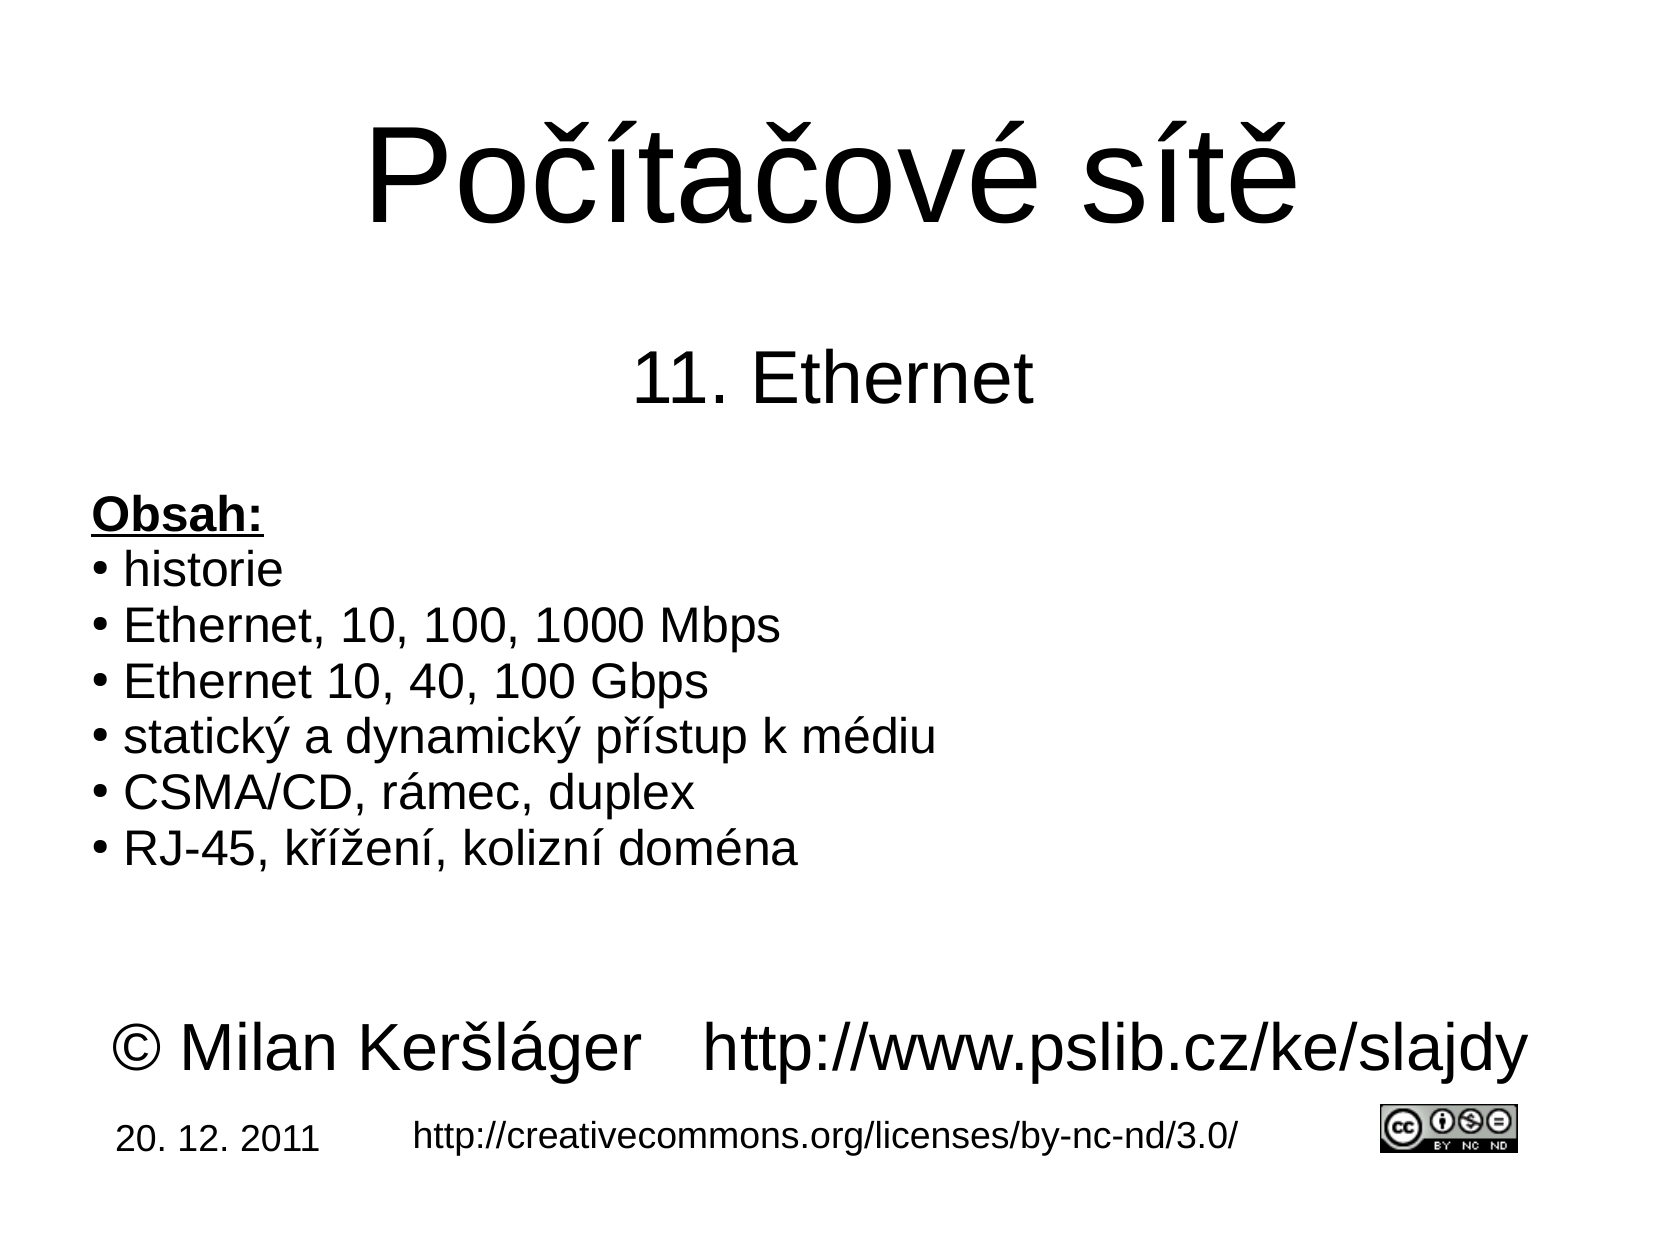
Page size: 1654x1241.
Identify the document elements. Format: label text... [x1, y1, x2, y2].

text_box Obsah: historie Ethernet, 10, 100, 1000 Mbps Ethernet 10, 40, 100 Gbps statický a dynamický přístup k médiu CSMA/CD, rámec, duplex RJ-45, křížení, kolizní doména [76, 478, 1583, 885]
text_box 20.12.2011 [100, 1110, 337, 1168]
list © Milan Keršláger http://www.pslib.cz/ke/slajdy [76, 1009, 1565, 1087]
title Počítačové sítě 11. Ethernet [88, 56, 1577, 461]
text_box http://creativecommons.org/licenses/by-nc-nd/3.0/ [339, 1107, 1313, 1165]
picture [1380, 1104, 1518, 1153]
